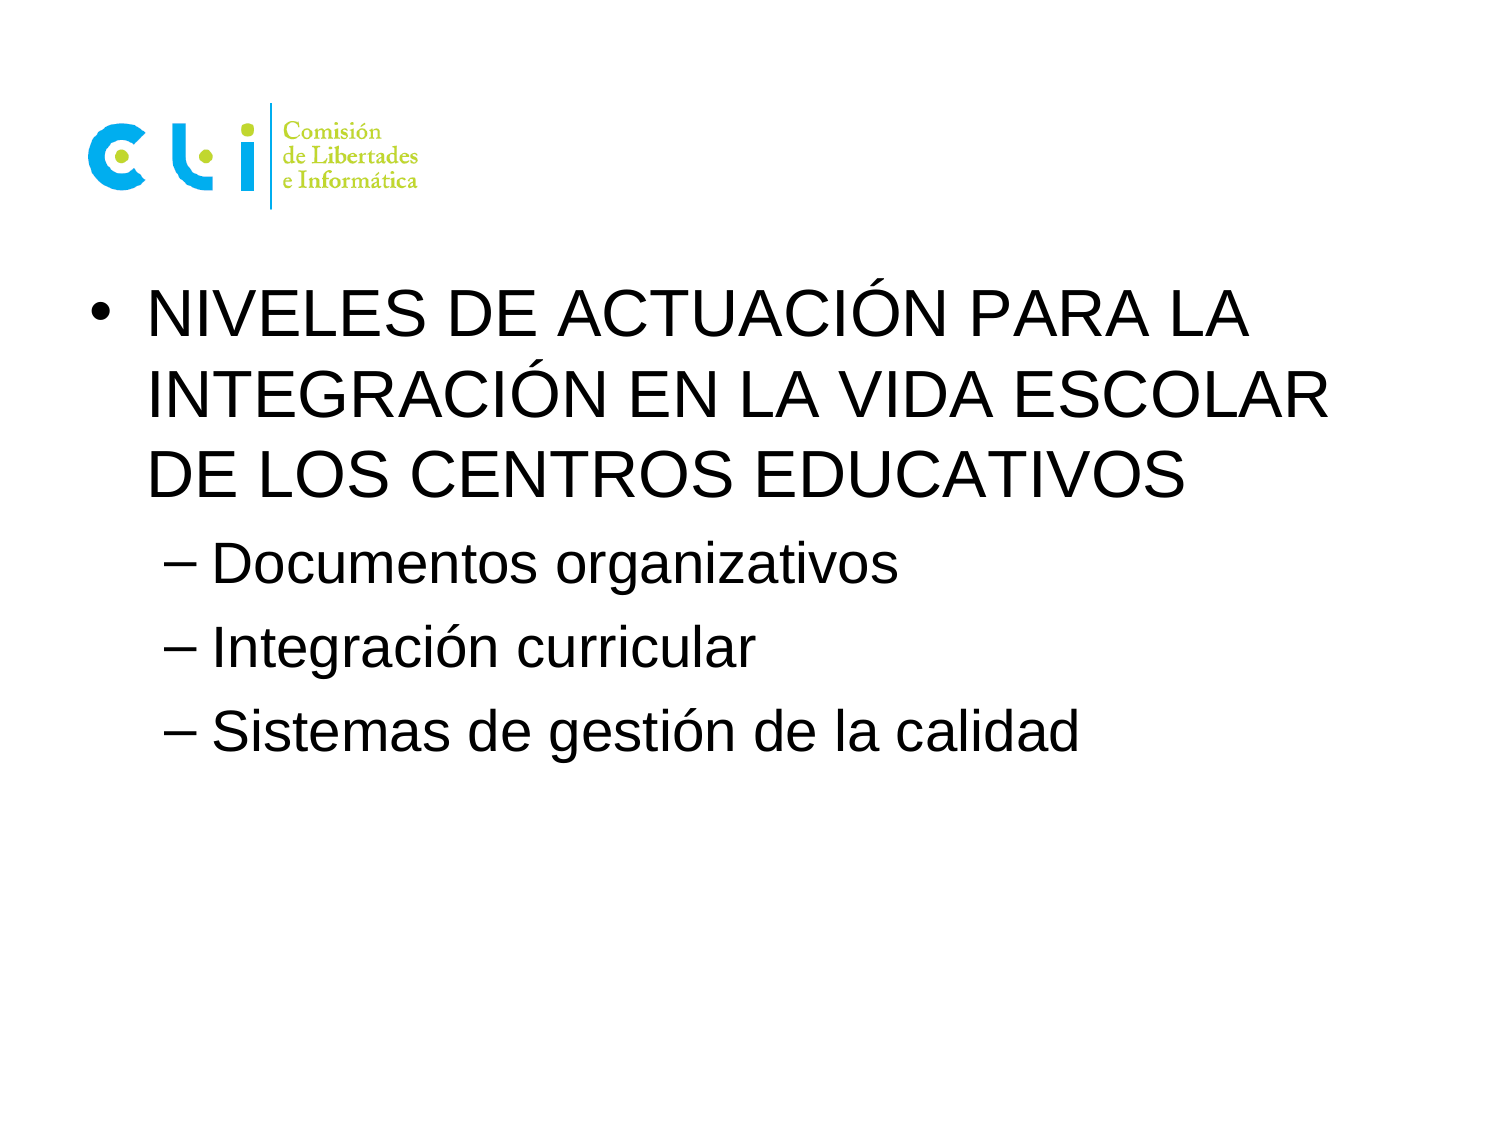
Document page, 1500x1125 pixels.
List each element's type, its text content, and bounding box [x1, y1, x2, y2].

list NIVELES DE ACTUACIÓN PARA LA INTEGRACIÓN EN LA VIDA ESCOLAR DE LOS CENTROS EDUCATIVOS Documentos organizativos Integración curricular Sistemas de gestión de la calidad [75, 262, 1426, 1005]
picture [17, 45, 514, 233]
